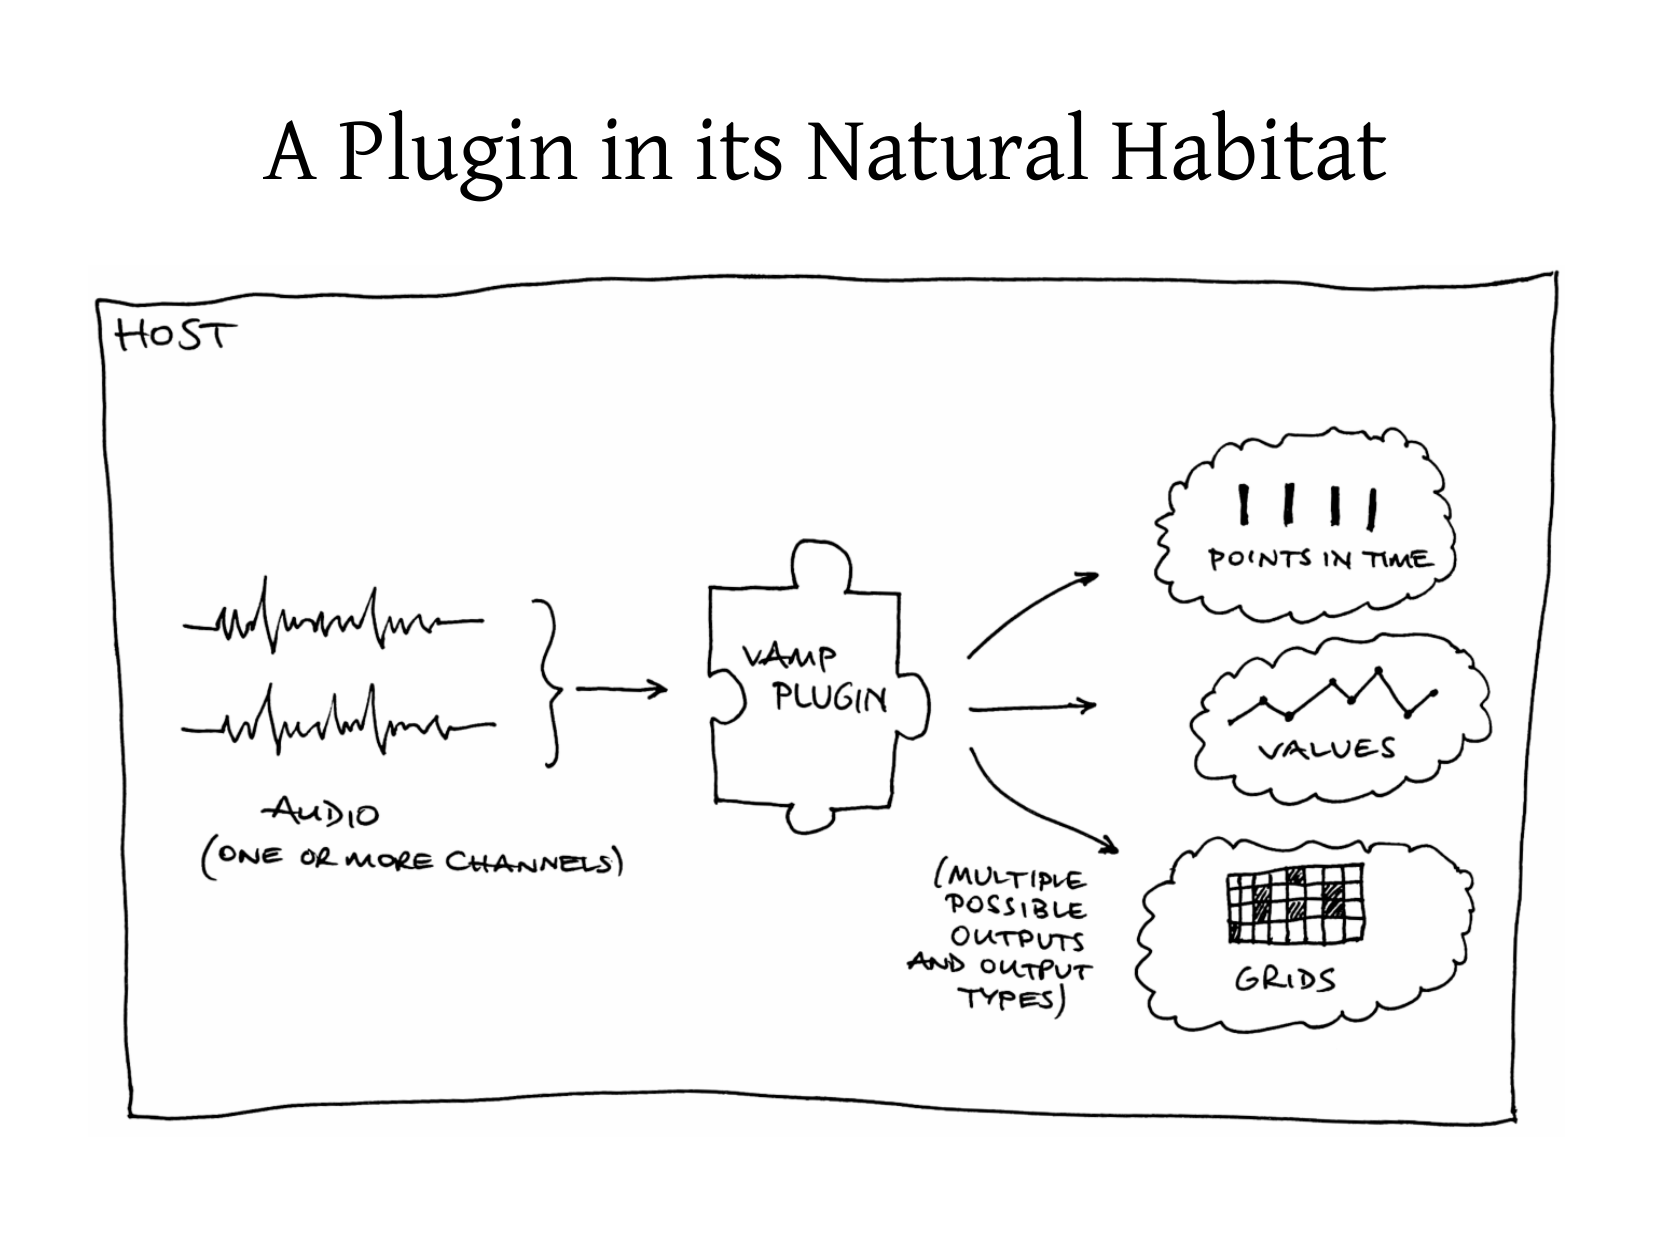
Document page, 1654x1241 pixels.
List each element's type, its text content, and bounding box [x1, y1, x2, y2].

title A Plugin in its Natural Habitat [82, 56, 1571, 250]
picture [88, 1102, 1565, 1137]
picture [88, 265, 1565, 297]
subtitle [82, 297, 1571, 1102]
